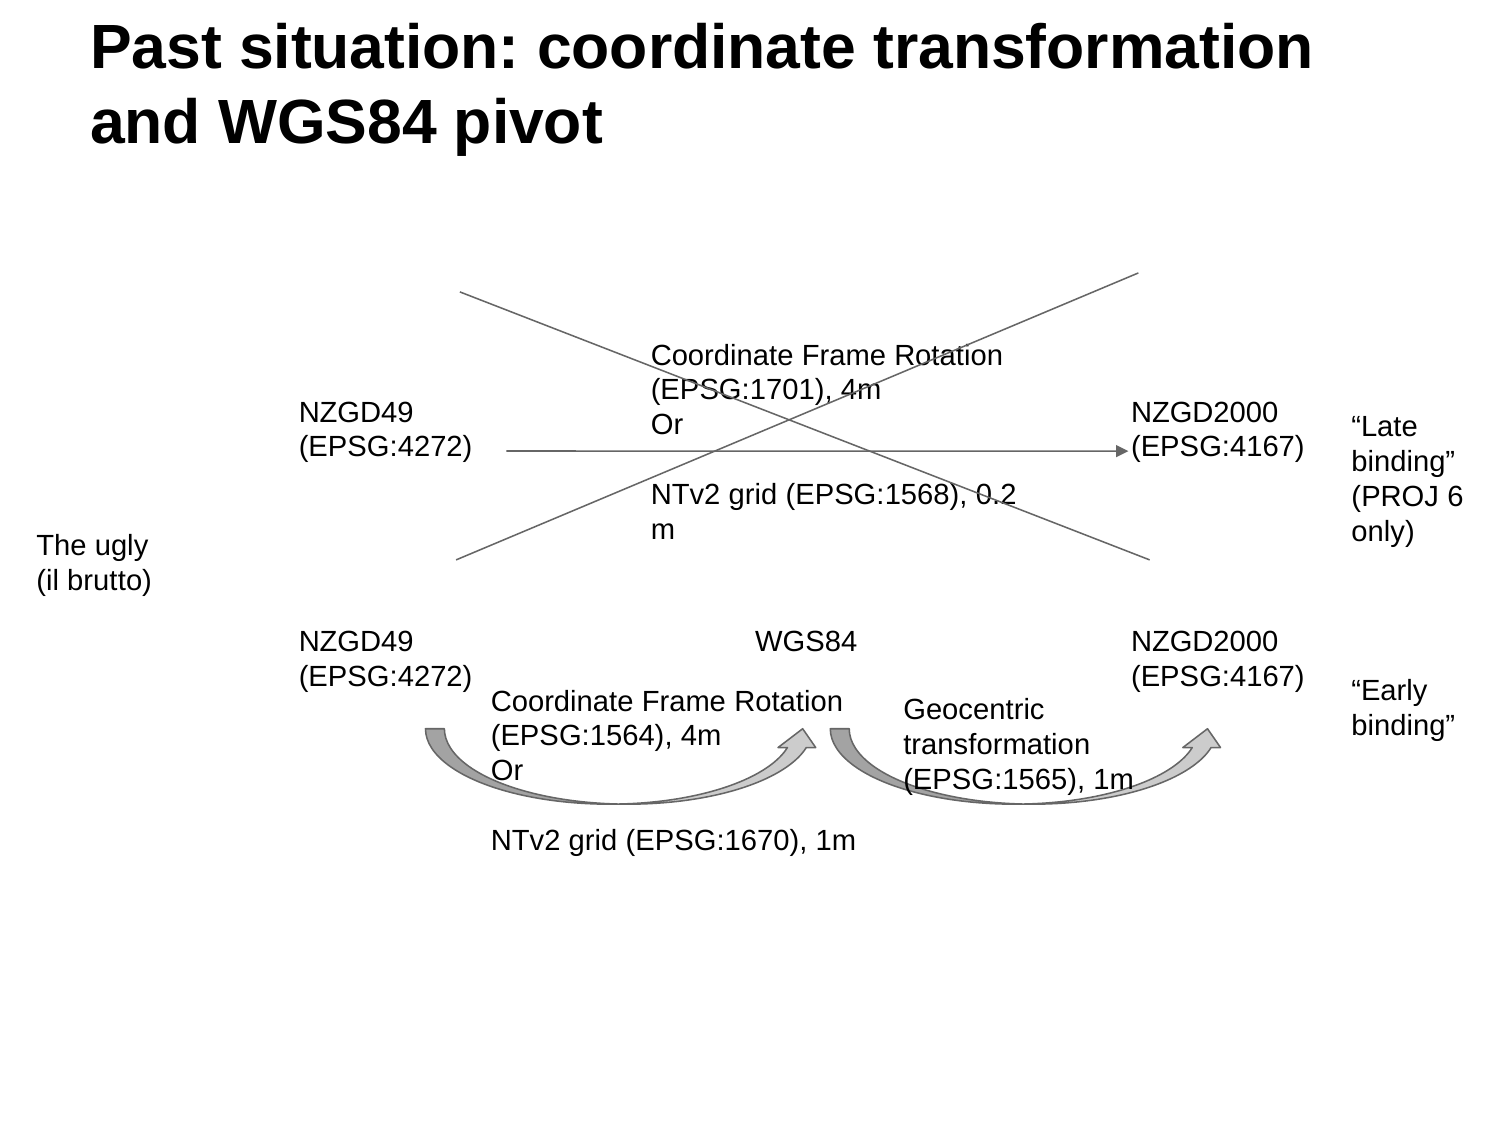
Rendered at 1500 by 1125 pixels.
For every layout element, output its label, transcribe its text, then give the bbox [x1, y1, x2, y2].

text_box Geocentric transformation (EPSG:1565), 1m [888, 675, 1161, 772]
text_box WGS84 [740, 607, 902, 675]
text_box NZGD49 (EPSG:4272) [283, 377, 494, 475]
text_box Coordinate Frame Rotation (EPSG:1564), 4m Or NTv2 grid (EPSG:1670), 1m [475, 666, 890, 764]
text_box “Late binding” (PROJ 6 only) [1336, 392, 1485, 511]
text_box Coordinate Frame Rotation (EPSG:1701), 4m Or NTv2 grid (EPSG:1568), 0.2 m [635, 362, 779, 418]
text_box [830, 728, 907, 791]
text_box Coordinate Frame Rotation (EPSG:1701), 4m Or NTv2 grid (EPSG:1568), 0.2 m [635, 320, 1022, 418]
text_box [425, 728, 816, 805]
text_box The ugly (il brutto) [21, 511, 208, 608]
title Past situation: coordinate transformation and WGS84 pivot [75, 82, 1425, 172]
text_box Coordinate Frame Rotation (EPSG:1701), 4m Or NTv2 grid (EPSG:1568), 0.2 m [798, 320, 1065, 418]
text_box NZGD2000 (EPSG:4167) [1116, 377, 1327, 475]
text_box [907, 728, 1221, 805]
text_box NZGD2000 (EPSG:4167) [1116, 607, 1327, 705]
text_box NZGD49 (EPSG:4272) [283, 607, 494, 705]
text_box “Early binding” [1336, 655, 1485, 774]
